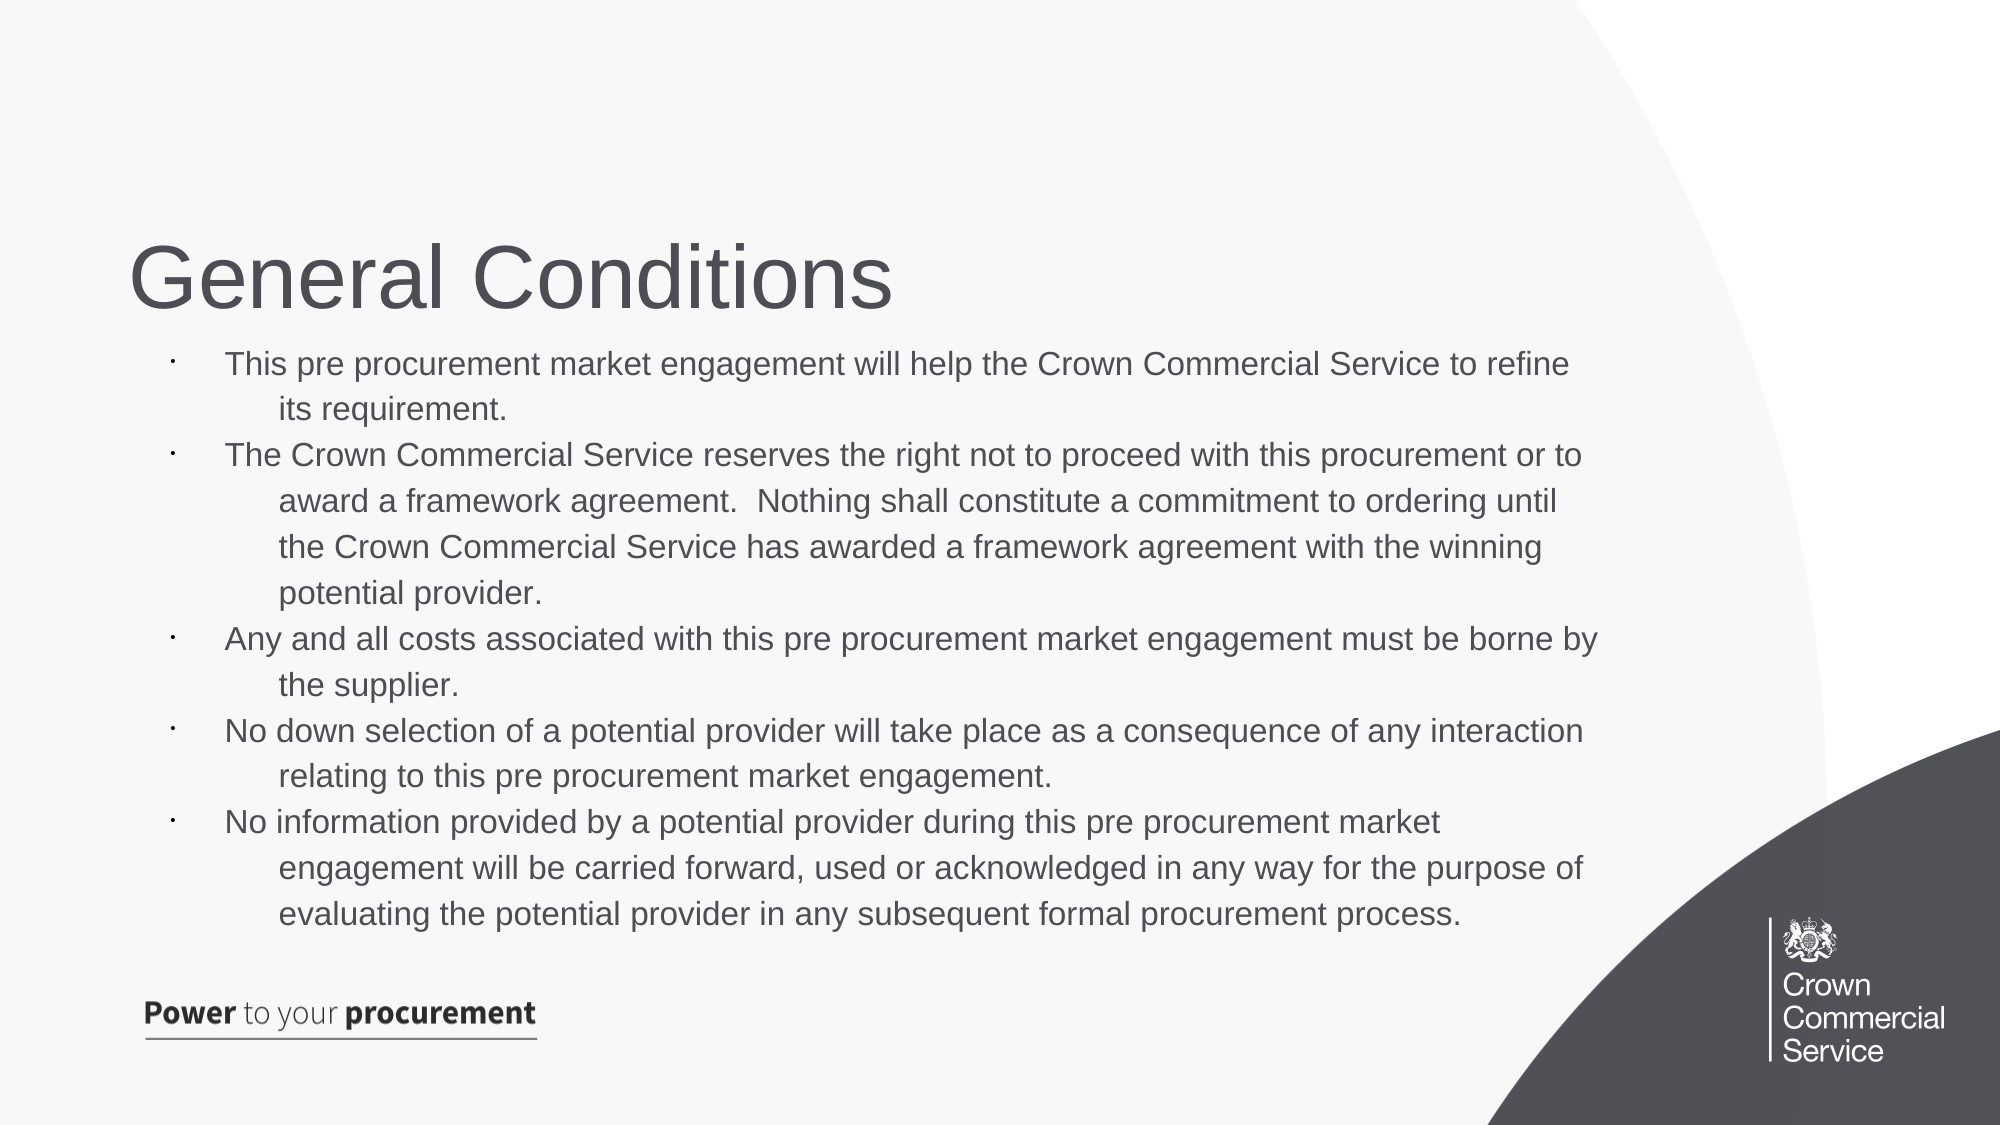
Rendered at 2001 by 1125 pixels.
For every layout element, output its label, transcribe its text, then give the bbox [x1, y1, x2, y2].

title General Conditions [128, 219, 1922, 358]
subtitle This pre procurement market engagement will help the Crown Commercial Service to refine its requirement. The Crown Commercial Service reserves the right not to proceed with this procurement or to award a framework agreement. Nothing shall constitute a commitment to ordering until the Crown Commercial Service has awarded a framework agreement with the winning potential provider. Any and all costs associated with this pre procurement market engagement must be borne by the supplier. No down selection of a potential provider will take place as a consequence of any interaction relating to this pre procurement market engagement. No information provided by a potential provider during this pre procurement market engagement will be carried forward, used or acknowledged in any way for the purpose of evaluating the potential provider in any subsequent formal procurement process. [128, 335, 1608, 1015]
